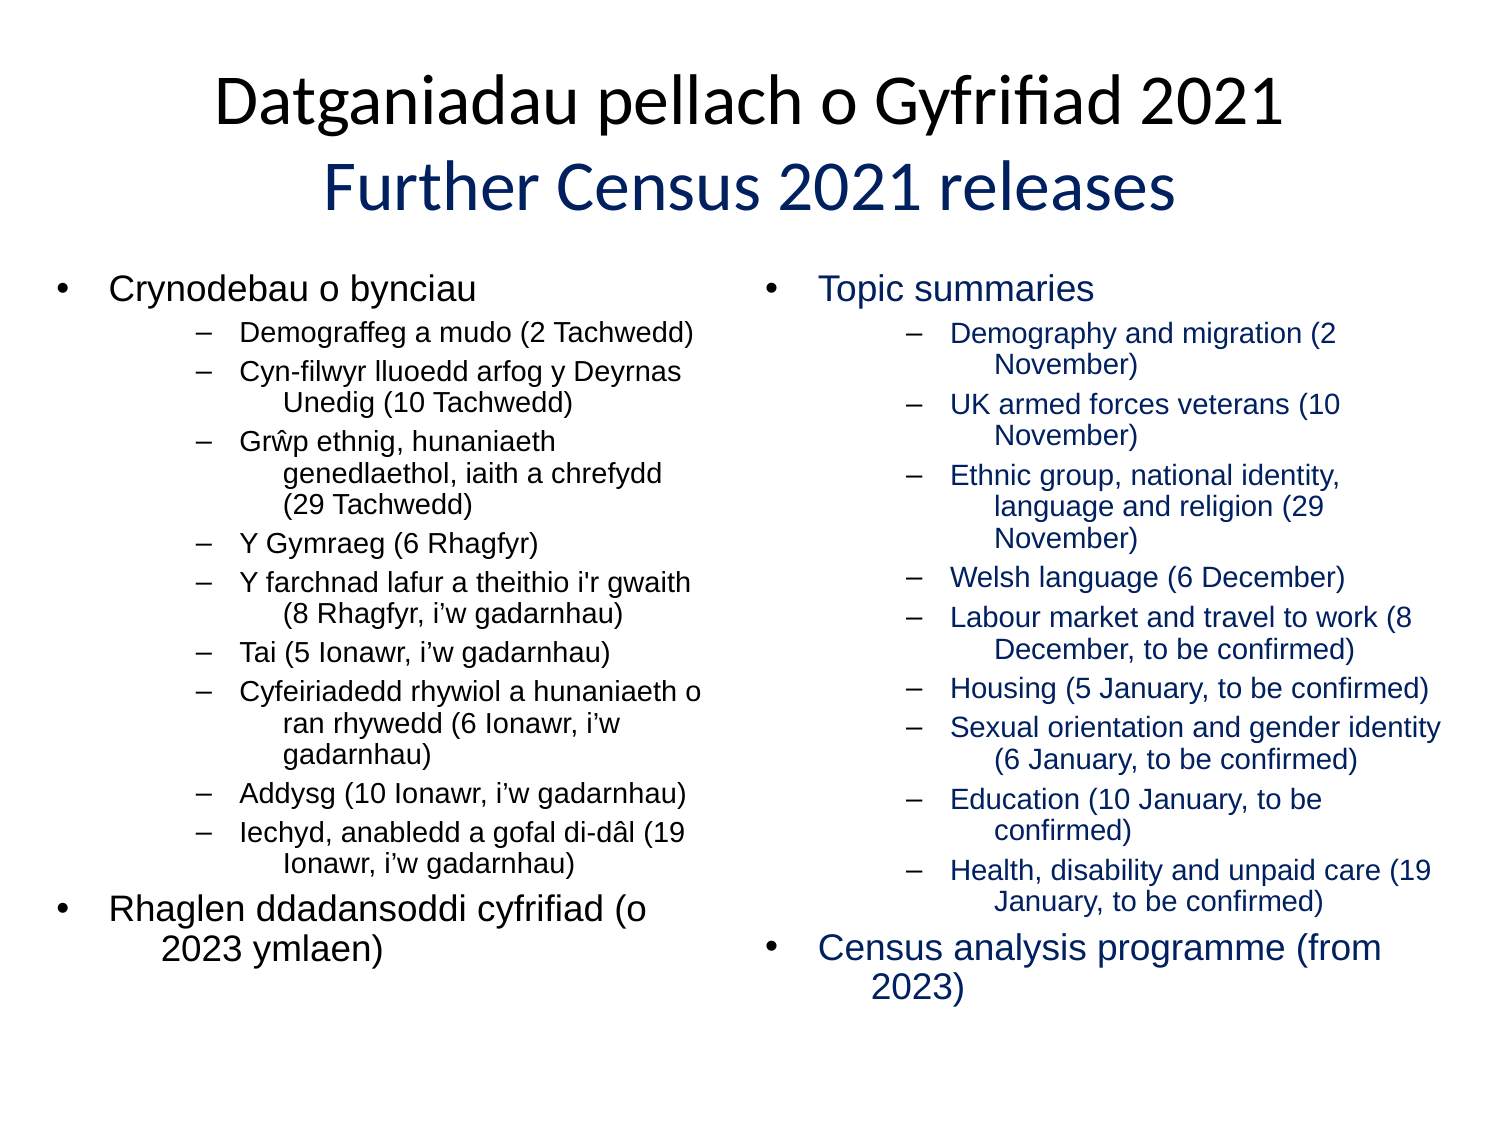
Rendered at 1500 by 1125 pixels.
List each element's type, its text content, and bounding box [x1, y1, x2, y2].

title Datganiadau pellach o Gyfrifiad 2021 Further Census 2021 releases [75, 45, 1426, 233]
text_box Crynodebau o bynciau Demograffeg a mudo (2 Tachwedd) Cyn-filwyr lluoedd arfog y Deyrnas Unedig (10 Tachwedd) Grŵp ethnig, hunaniaeth genedlaethol, iaith a chrefydd (29 Tachwedd) Y Gymraeg (6 Rhagfyr) Y farchnad lafur a theithio i'r gwaith (8 Rhagfyr, i’w gadarnhau) Tai (5 Ionawr, i’w gadarnhau) Cyfeiriadedd rhywiol a hunaniaeth o ran rhywedd (6 Ionawr, i’w gadarnhau) Addysg (10 Ionawr, i’w gadarnhau) Iechyd, anabledd a gofal di-dâl (19 Ionawr, i’w gadarnhau) Rhaglen ddadansoddi cyfrifiad (o 2023 ymlaen) [41, 262, 727, 1047]
list Topic summaries Demography and migration (2 November) UK armed forces veterans (10 November) Ethnic group, national identity, language and religion (29 November) Welsh language (6 December) Labour market and travel to work (8 December, to be confirmed) Housing (5 January, to be confirmed) Sexual orientation and gender identity (6 January, to be confirmed) Education (10 January, to be confirmed) Health, disability and unpaid care (19 January, to be confirmed) Census analysis programme (from 2023) [750, 262, 1459, 1047]
